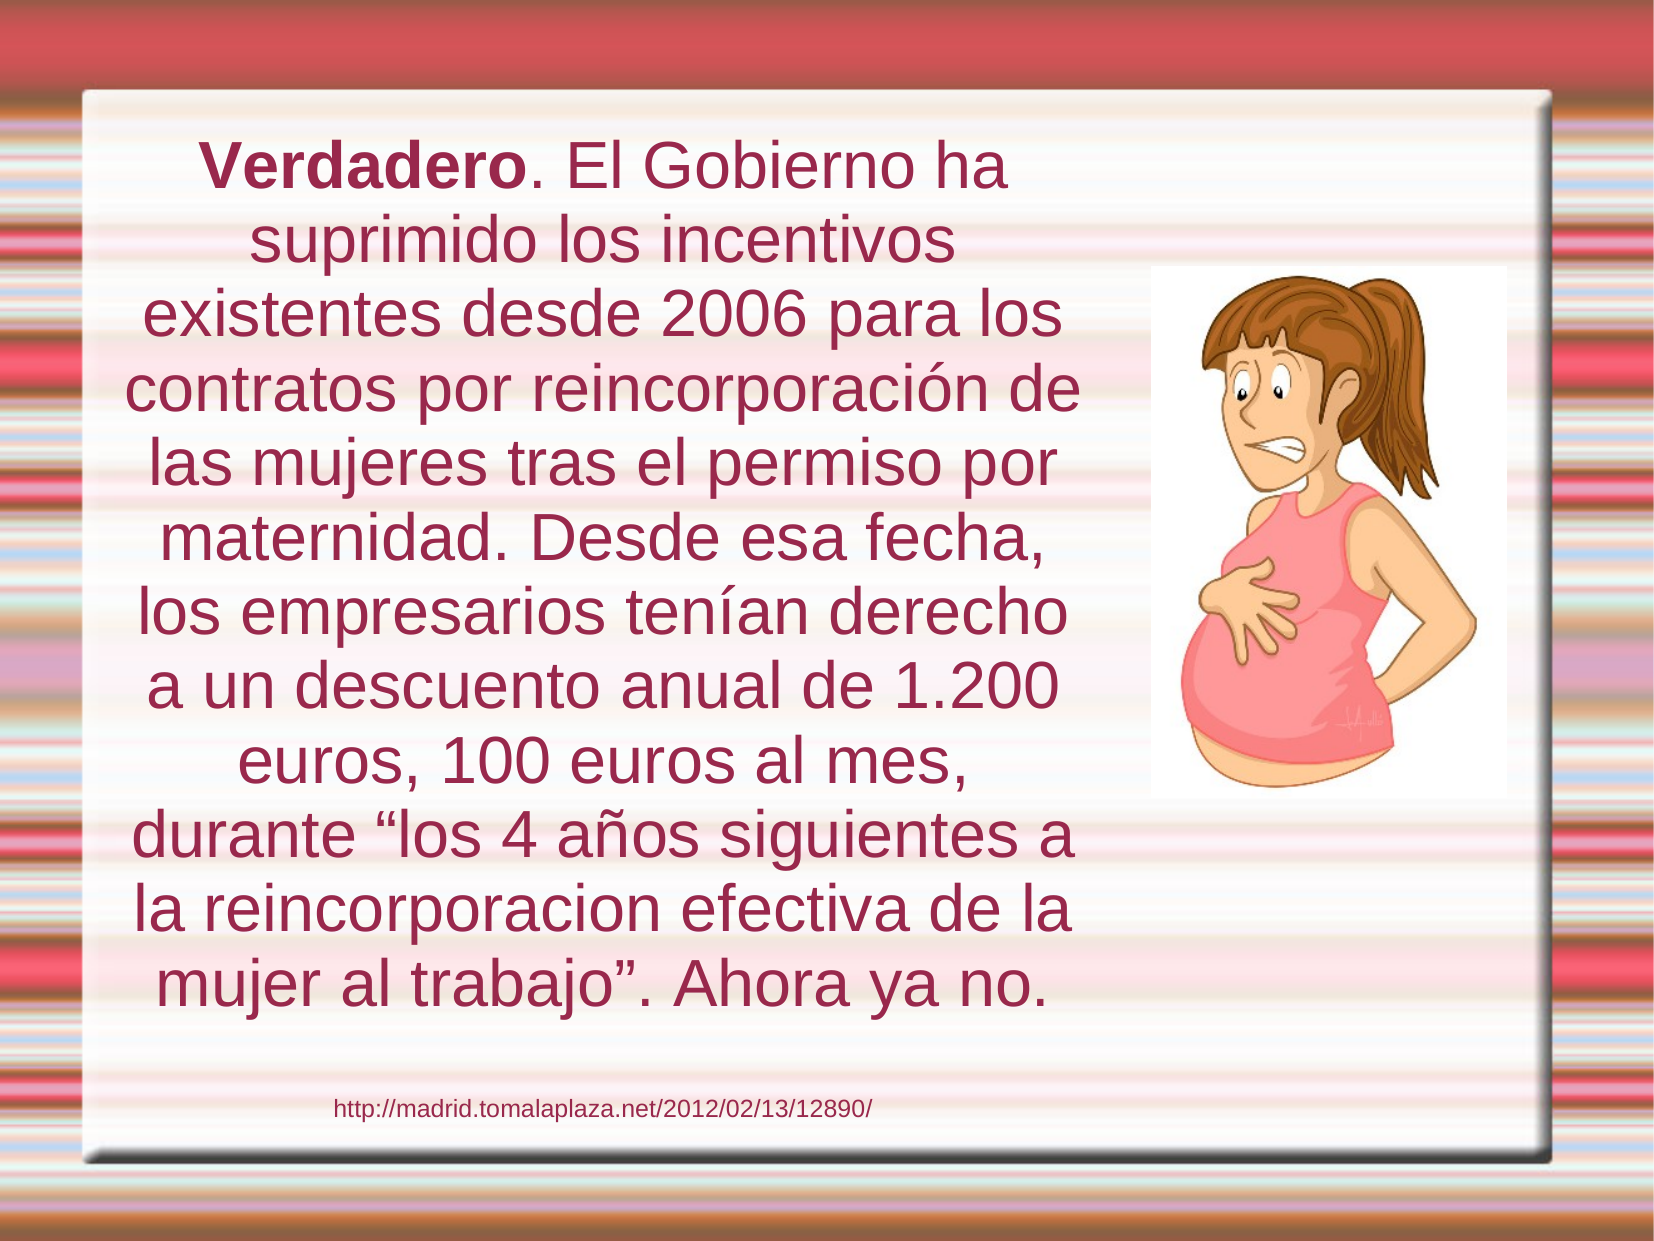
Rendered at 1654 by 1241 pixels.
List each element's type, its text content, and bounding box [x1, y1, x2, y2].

text_box Verdadero. El Gobierno ha suprimido los incentivos existentes desde 2006 para los contratos por reincorporación de las mujeres tras el permiso por maternidad. Desde esa fecha, los empresarios tenían derecho a un descuento anual de 1.200 euros, 100 euros al mes, durante “los 4 años siguientes a la reincorporacion efectiva de la mujer al trabajo”. Ahora ya no. http://madrid.tomalaplaza.net/2012/02/13/12890/ [118, 123, 1090, 1152]
picture [0, 0, 1654, 1241]
